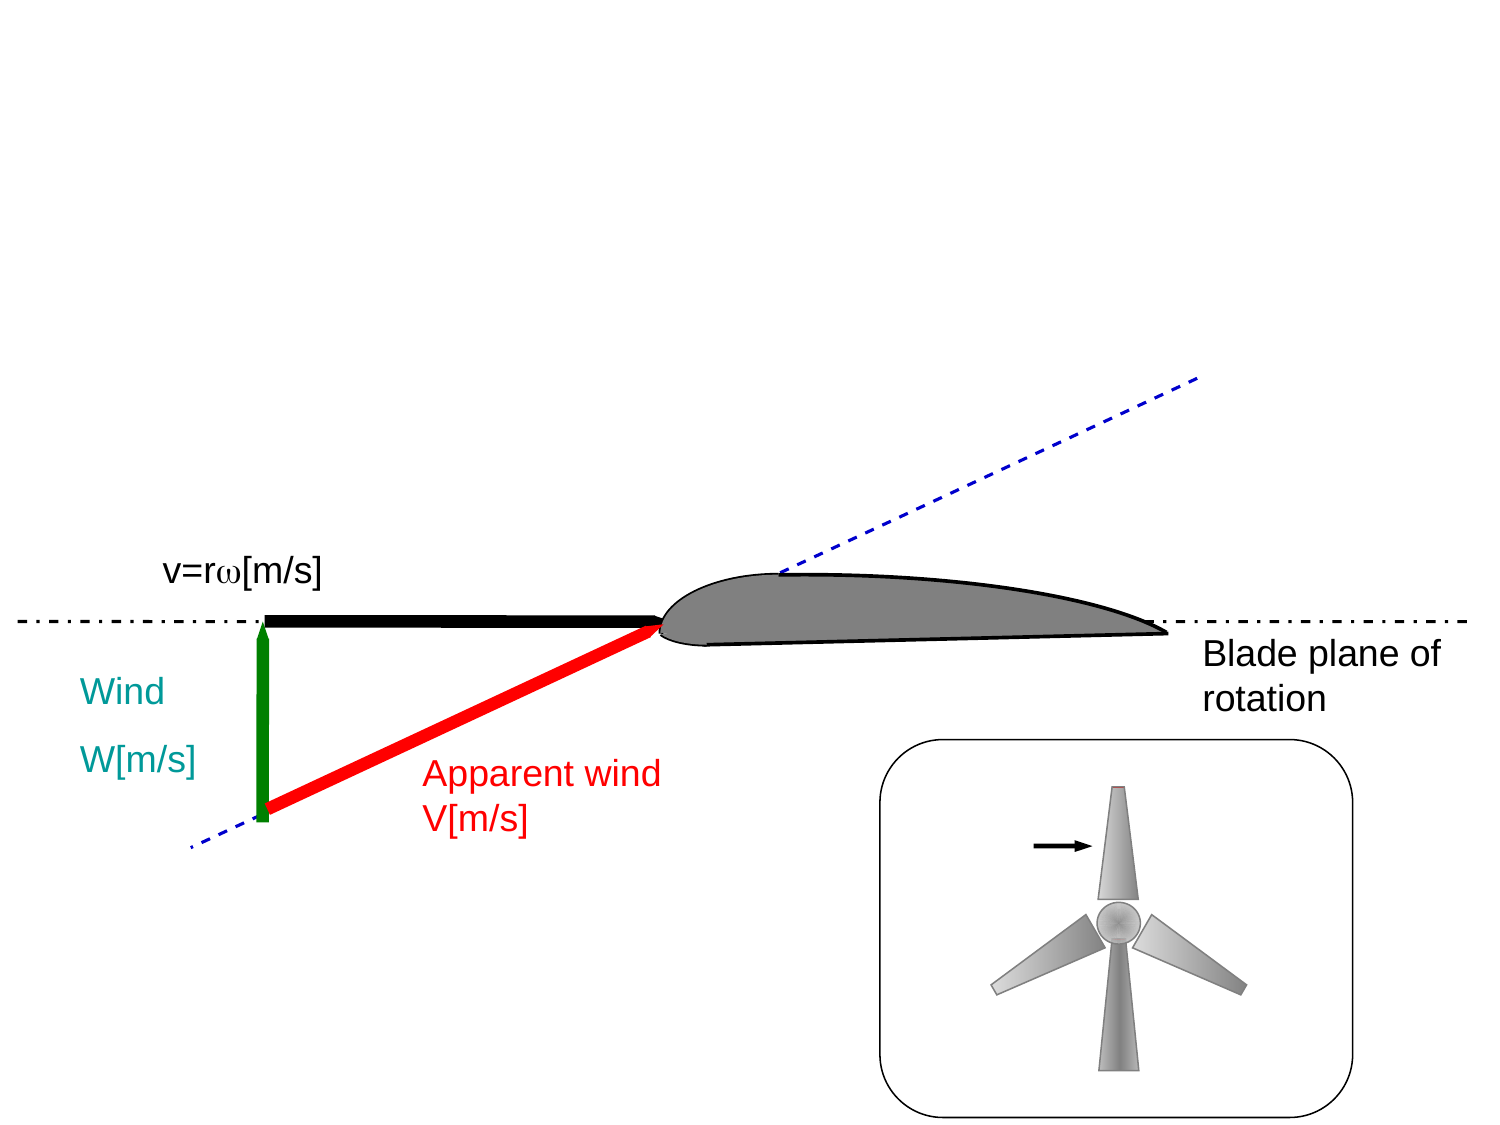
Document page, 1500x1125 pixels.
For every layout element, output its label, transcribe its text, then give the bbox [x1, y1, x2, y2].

text_box [660, 574, 1158, 645]
text_box Blade plane of rotation [1187, 621, 1500, 728]
text_box Apparent wind V[m/s] [407, 741, 925, 848]
text_box v=rw[m/s] [147, 538, 609, 599]
text_box [879, 739, 1353, 1118]
text_box Wind W[m/s] [64, 659, 231, 787]
